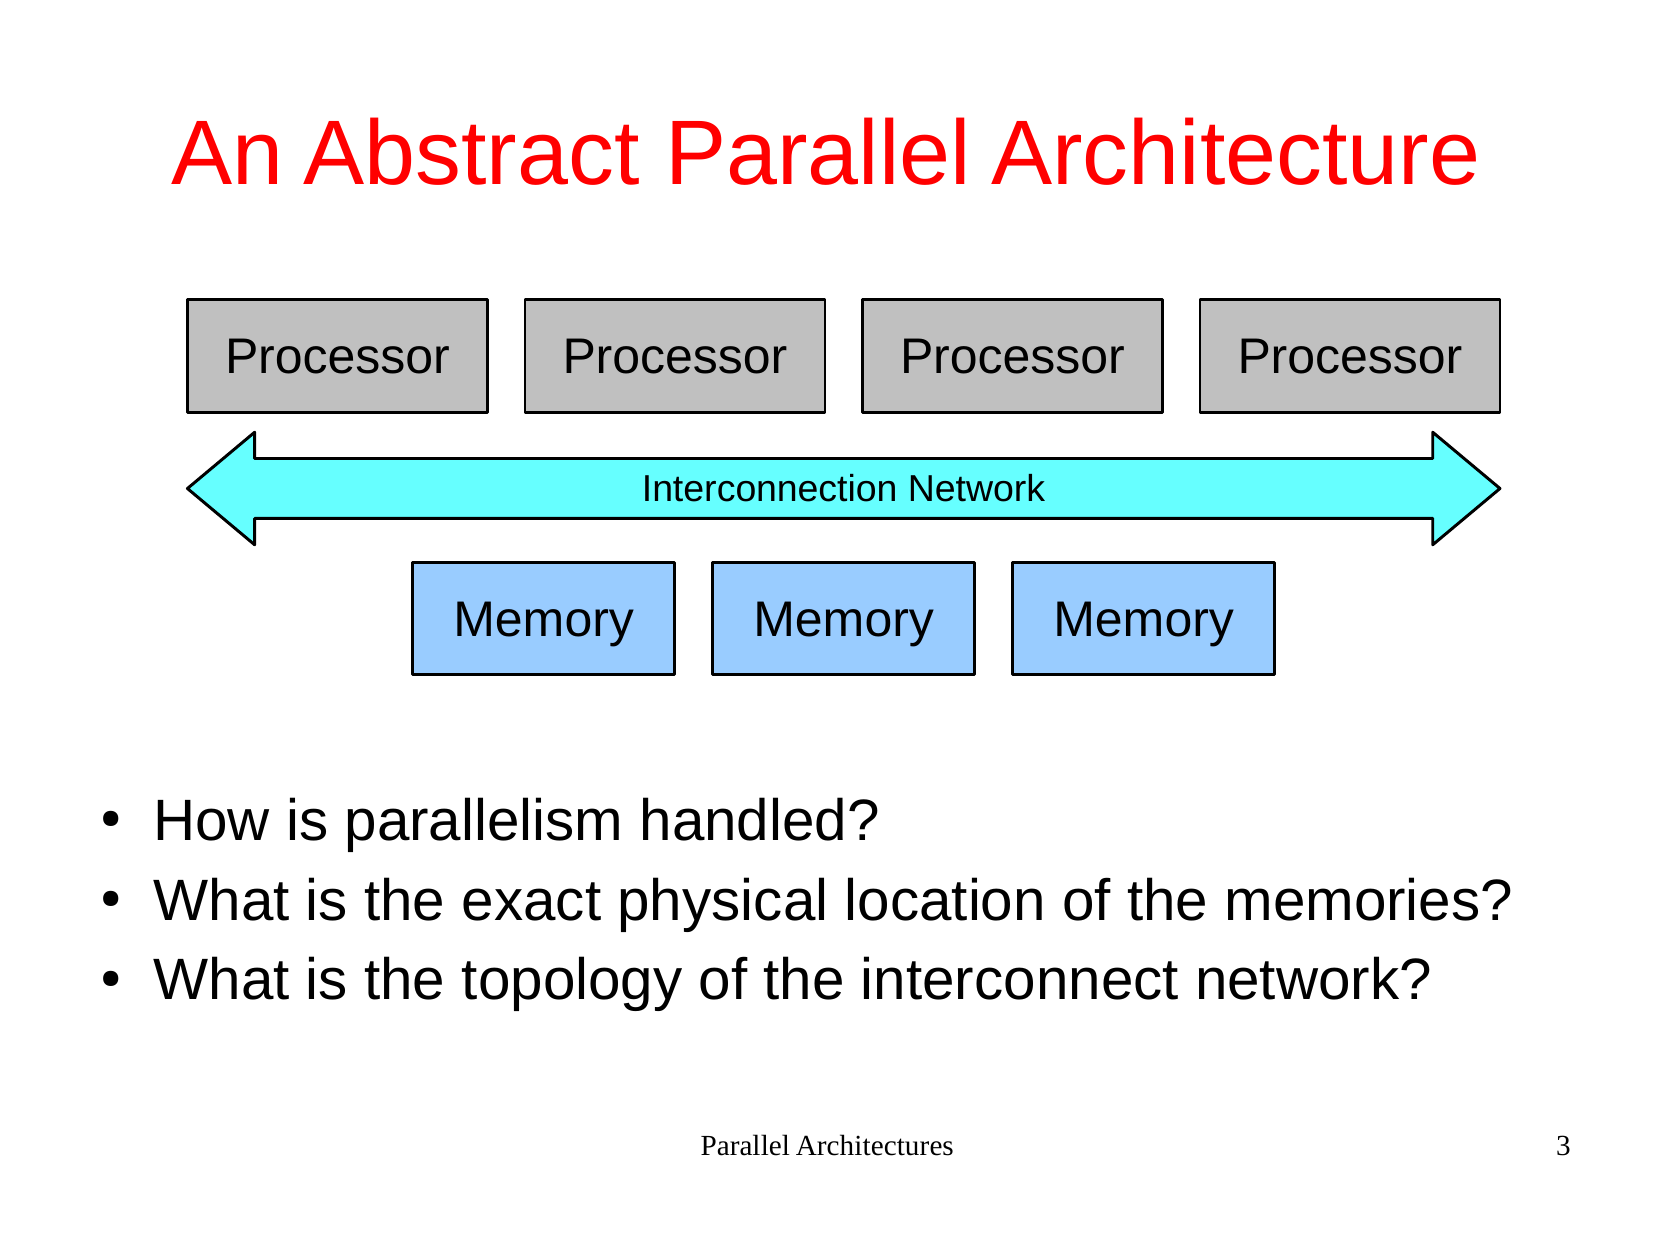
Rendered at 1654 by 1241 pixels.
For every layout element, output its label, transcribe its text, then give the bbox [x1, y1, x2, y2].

text_box Processor [1200, 299, 1501, 413]
text_box Memory [412, 562, 675, 675]
text_box Memory [712, 562, 975, 675]
text_box Processor [187, 299, 488, 413]
list How is parallelism handled? What is the exact physical location of the memories? What is the topology of the interconnect network? [82, 787, 1571, 1109]
text_box Processor [525, 299, 826, 413]
text_box Memory [1012, 562, 1275, 675]
title An Abstract Parallel Architecture [82, 49, 1571, 257]
text_box Interconnection Network [187, 432, 1501, 545]
text_box Processor [862, 299, 1163, 413]
